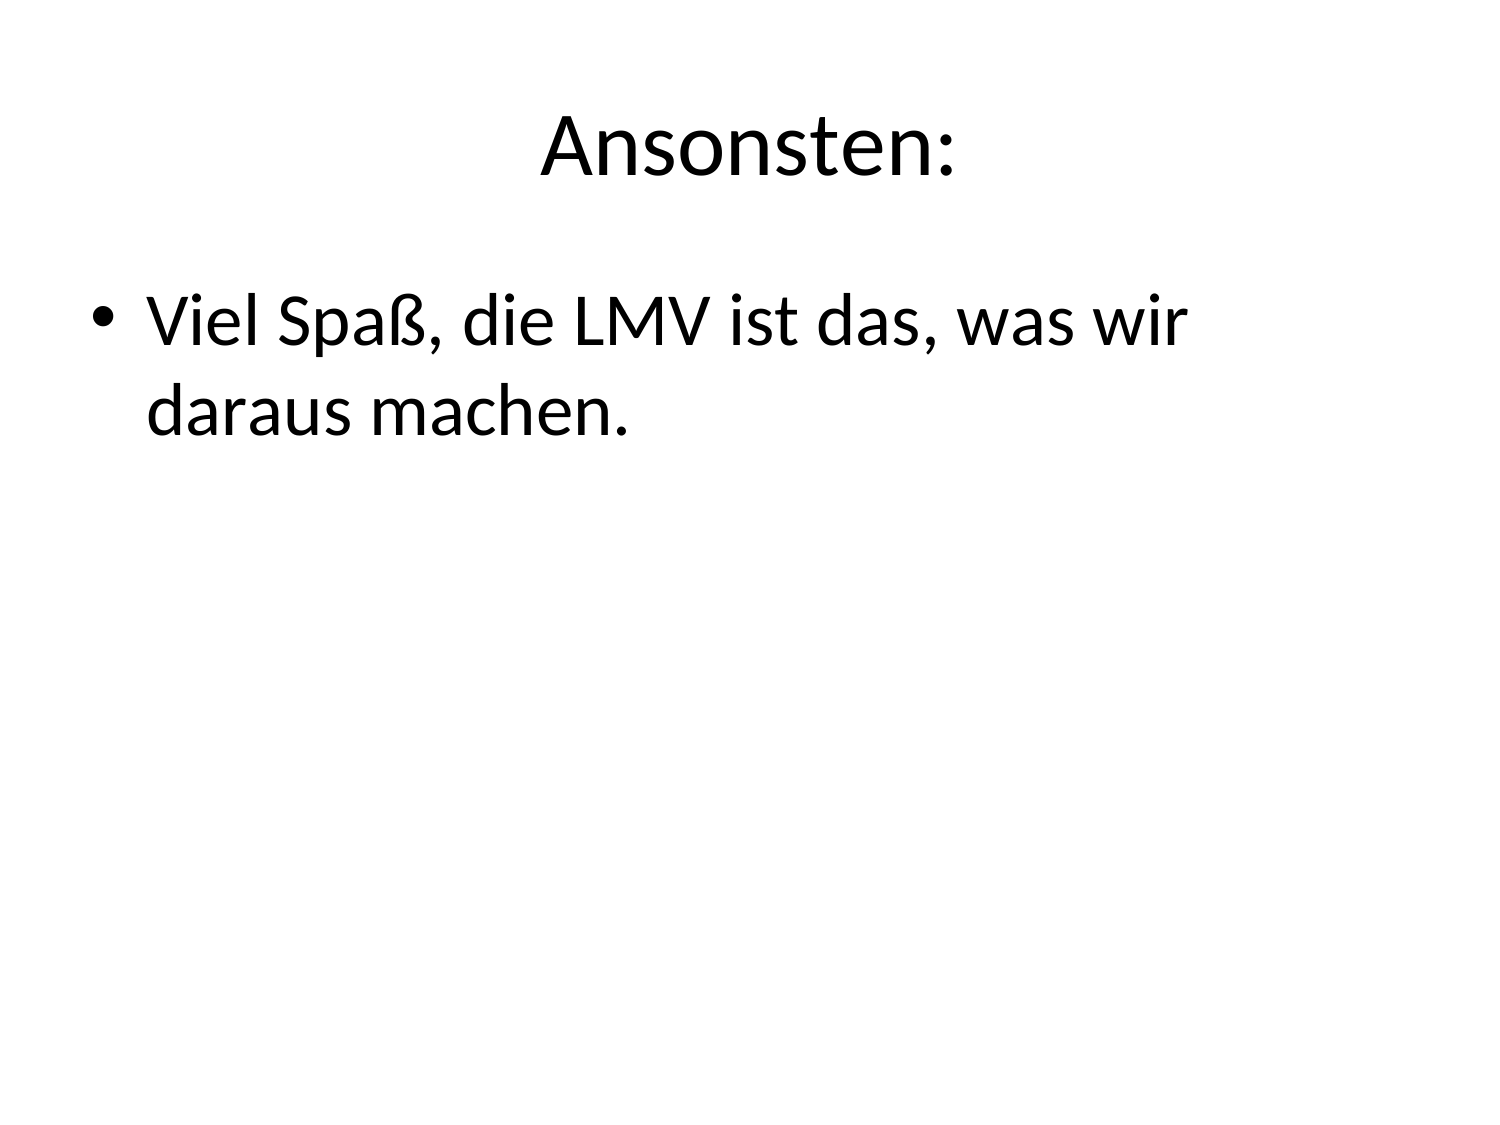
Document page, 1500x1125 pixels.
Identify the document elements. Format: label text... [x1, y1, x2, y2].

text_box Ansonsten: [75, 45, 1426, 233]
text_box Viel Spaß, die LMV ist das, was wir daraus machen. [75, 262, 1426, 1005]
